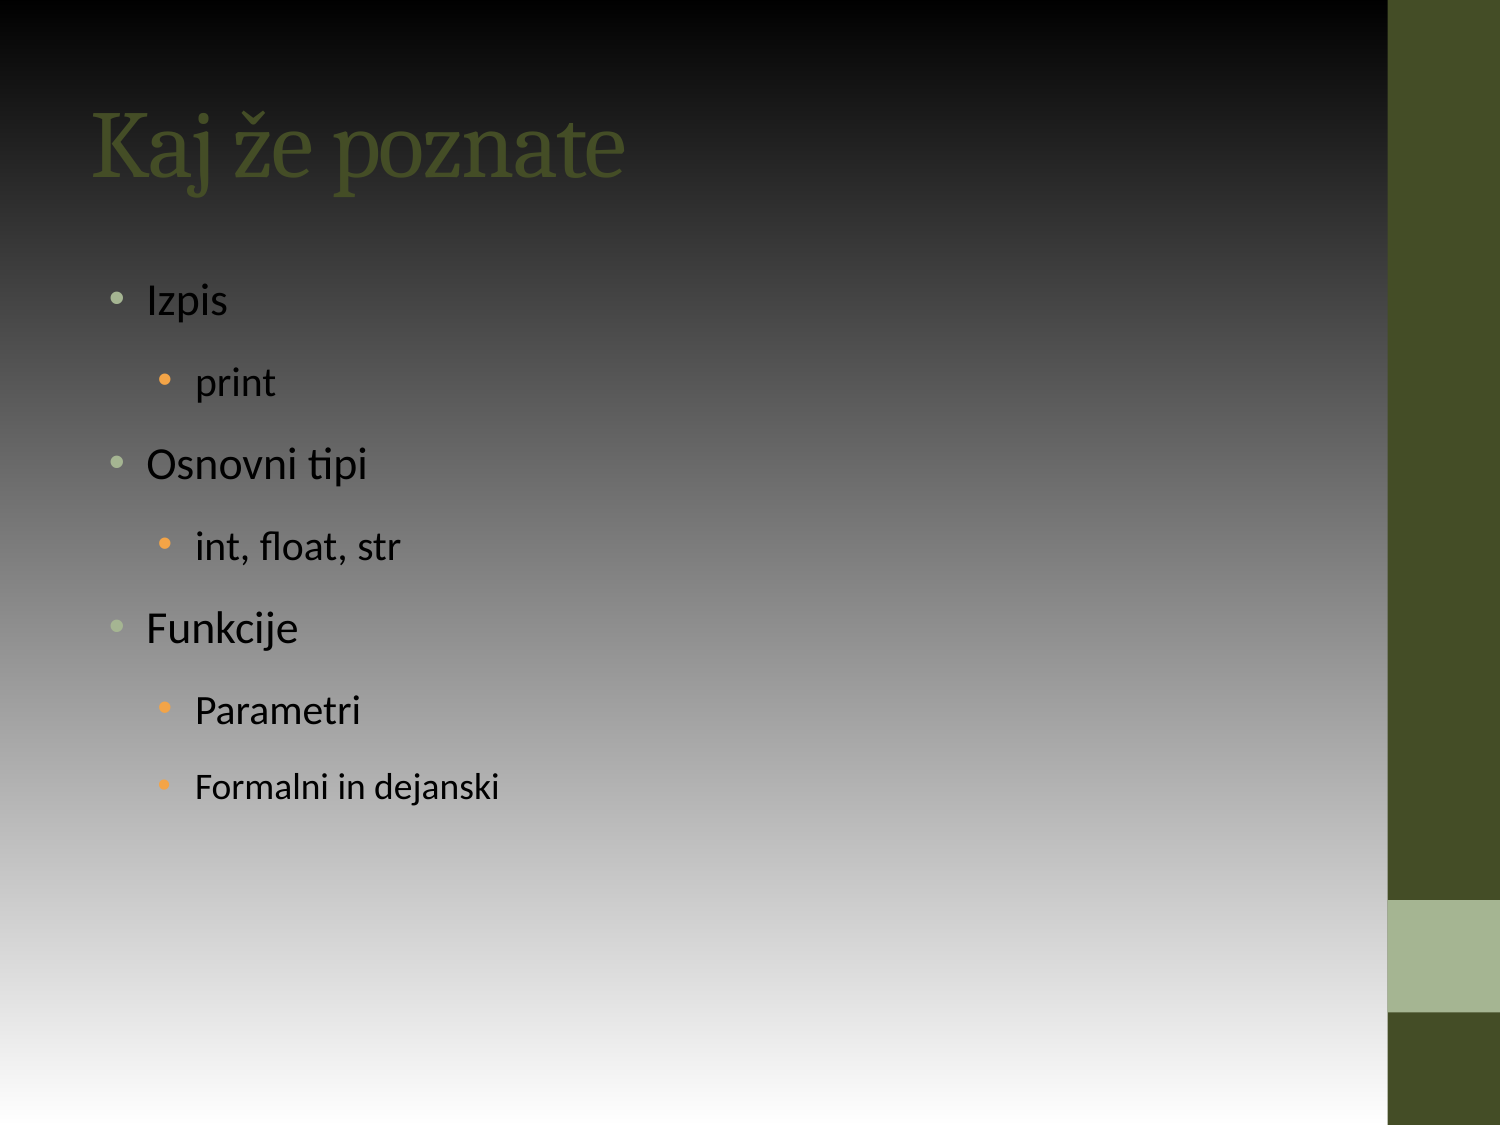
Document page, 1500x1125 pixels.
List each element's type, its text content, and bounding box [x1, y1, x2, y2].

list Izpis print Osnovni tipi int, float, str Funkcije Parametri Formalni in dejanski [75, 262, 1325, 1050]
title Kaj že poznate [75, 45, 1325, 233]
